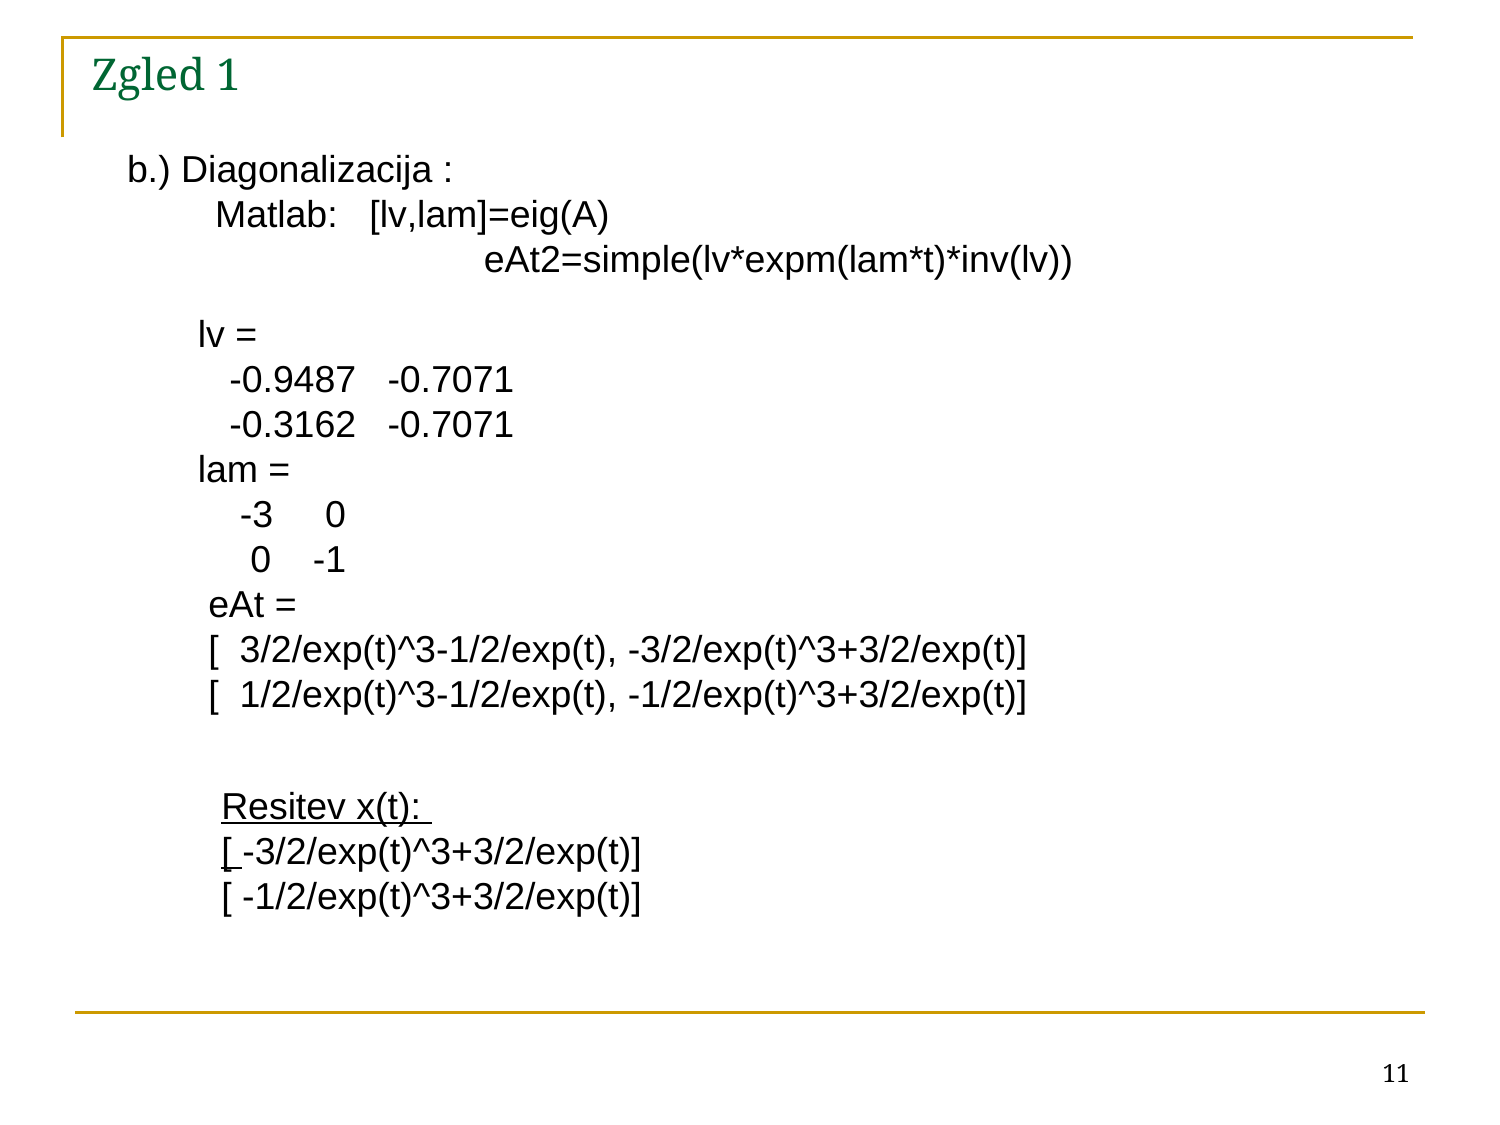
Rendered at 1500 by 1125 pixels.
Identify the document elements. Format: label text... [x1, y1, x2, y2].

text_box b.) Diagonalizacija : Matlab: [lv,lam]=eig(A) eAt2=simple(lv*expm(lam*t)*inv(lv)) [112, 137, 1365, 288]
text_box Resitev x(t): [ -3/2/exp(t)^3+3/2/exp(t)] [ -1/2/exp(t)^3+3/2/exp(t)] [206, 774, 762, 994]
title Zgled 1 [76, 38, 1427, 138]
text_box lv = -0.9487 -0.7071 -0.3162 -0.7071 lam = -3 0 0 -1 eAt = [ 3/2/exp(t)^3-1/2/exp(t), -3/2/exp(t)^3+3/2/exp(t)] [ 1/2/exp(t)^3-1/2/exp(t), -1/2/exp(t)^3+3/2/exp(t)] [183, 302, 1400, 723]
text_box <number> [1074, 1024, 1426, 1100]
